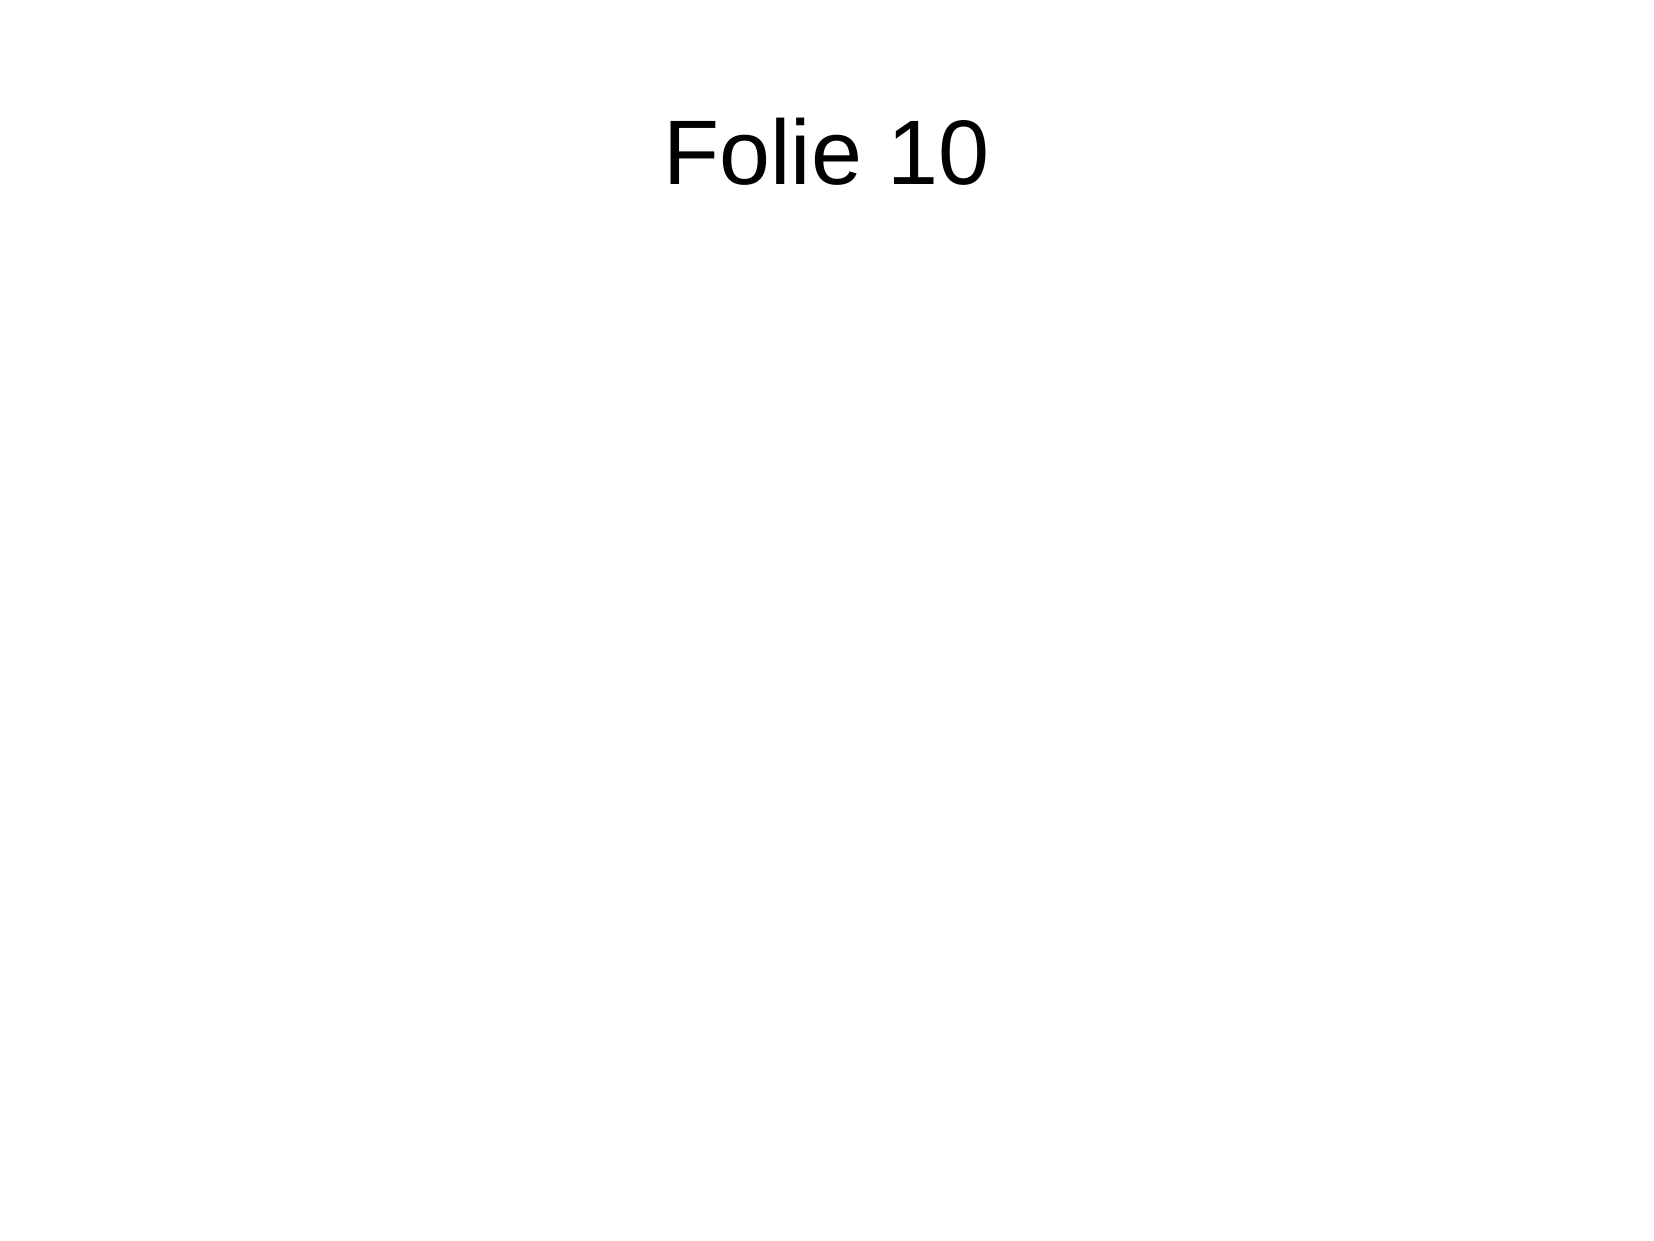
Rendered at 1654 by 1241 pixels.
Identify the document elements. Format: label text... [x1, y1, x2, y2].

title Folie 10 [82, 49, 1571, 257]
